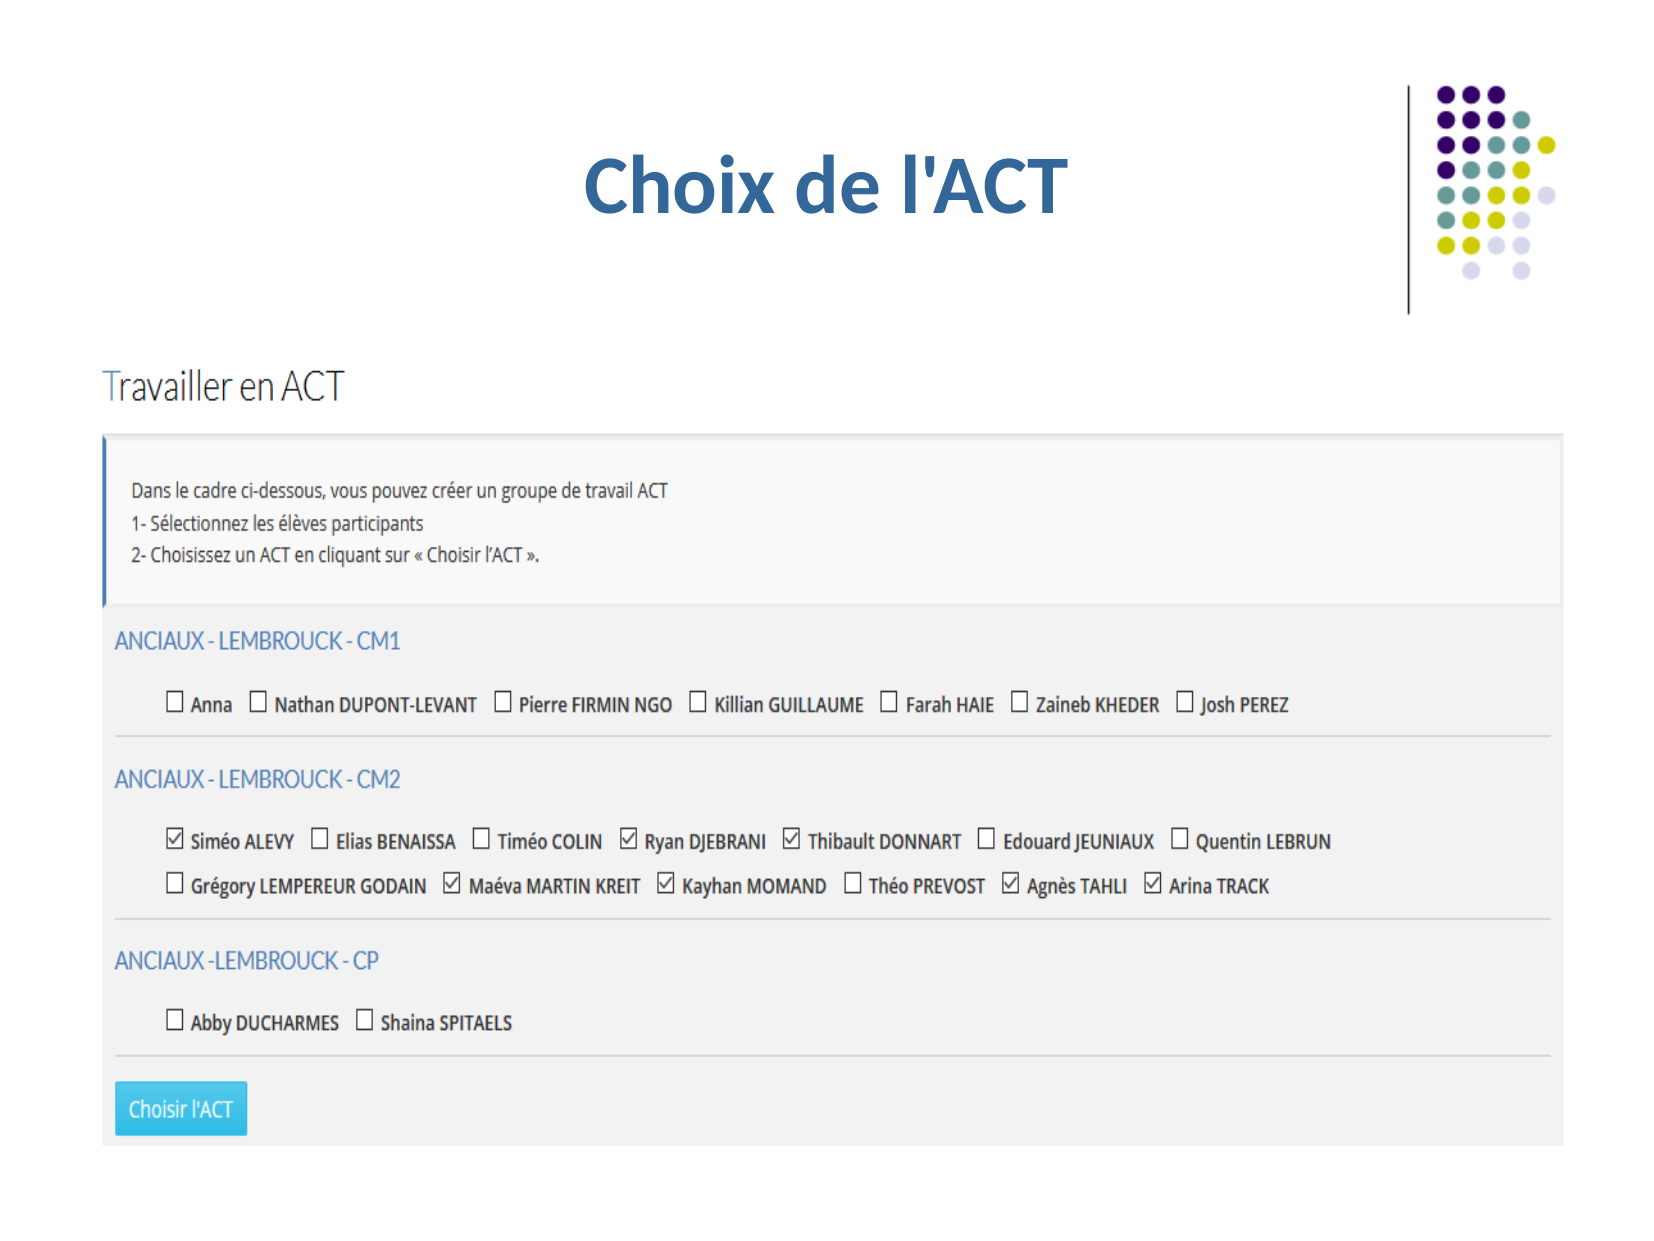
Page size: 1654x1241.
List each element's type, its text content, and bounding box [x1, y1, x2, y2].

picture [82, 55, 1588, 1146]
title Choix de l'ACT [82, 76, 1311, 284]
